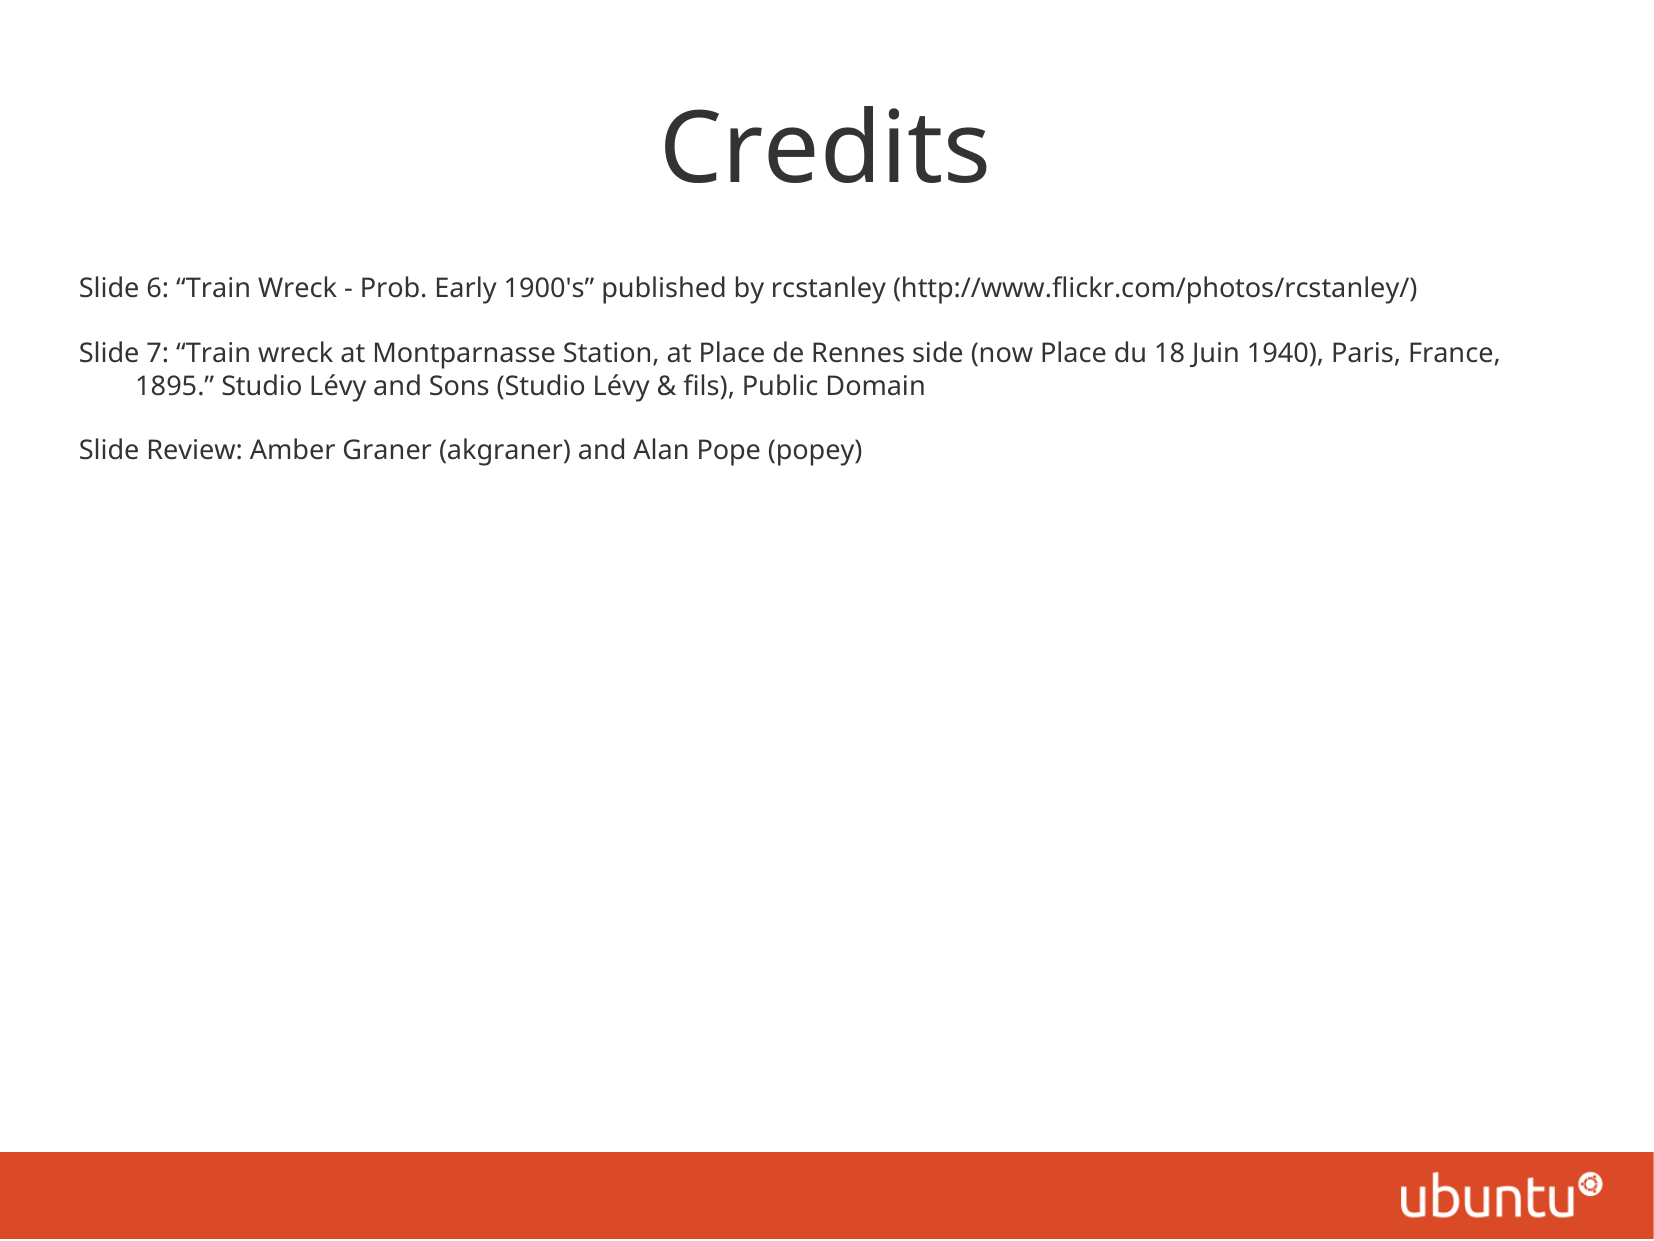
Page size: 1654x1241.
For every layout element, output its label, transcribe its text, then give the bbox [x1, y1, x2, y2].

list Slide 6: “Train Wreck - Prob. Early 1900's” published by rcstanley (http://www.flickr.com/photos/rcstanley/) Slide 7: “Train wreck at Montparnasse Station, at Place de Rennes side (now Place du 18 Juin 1940), Paris, France, 1895.” Studio Lévy and Sons (Studio Lévy & fils), Public Domain Slide Review: Amber Graner (akgraner) and Alan Pope (popey) [70, 262, 1583, 1126]
title Credits [56, 37, 1596, 263]
picture [0, 1152, 1654, 1239]
